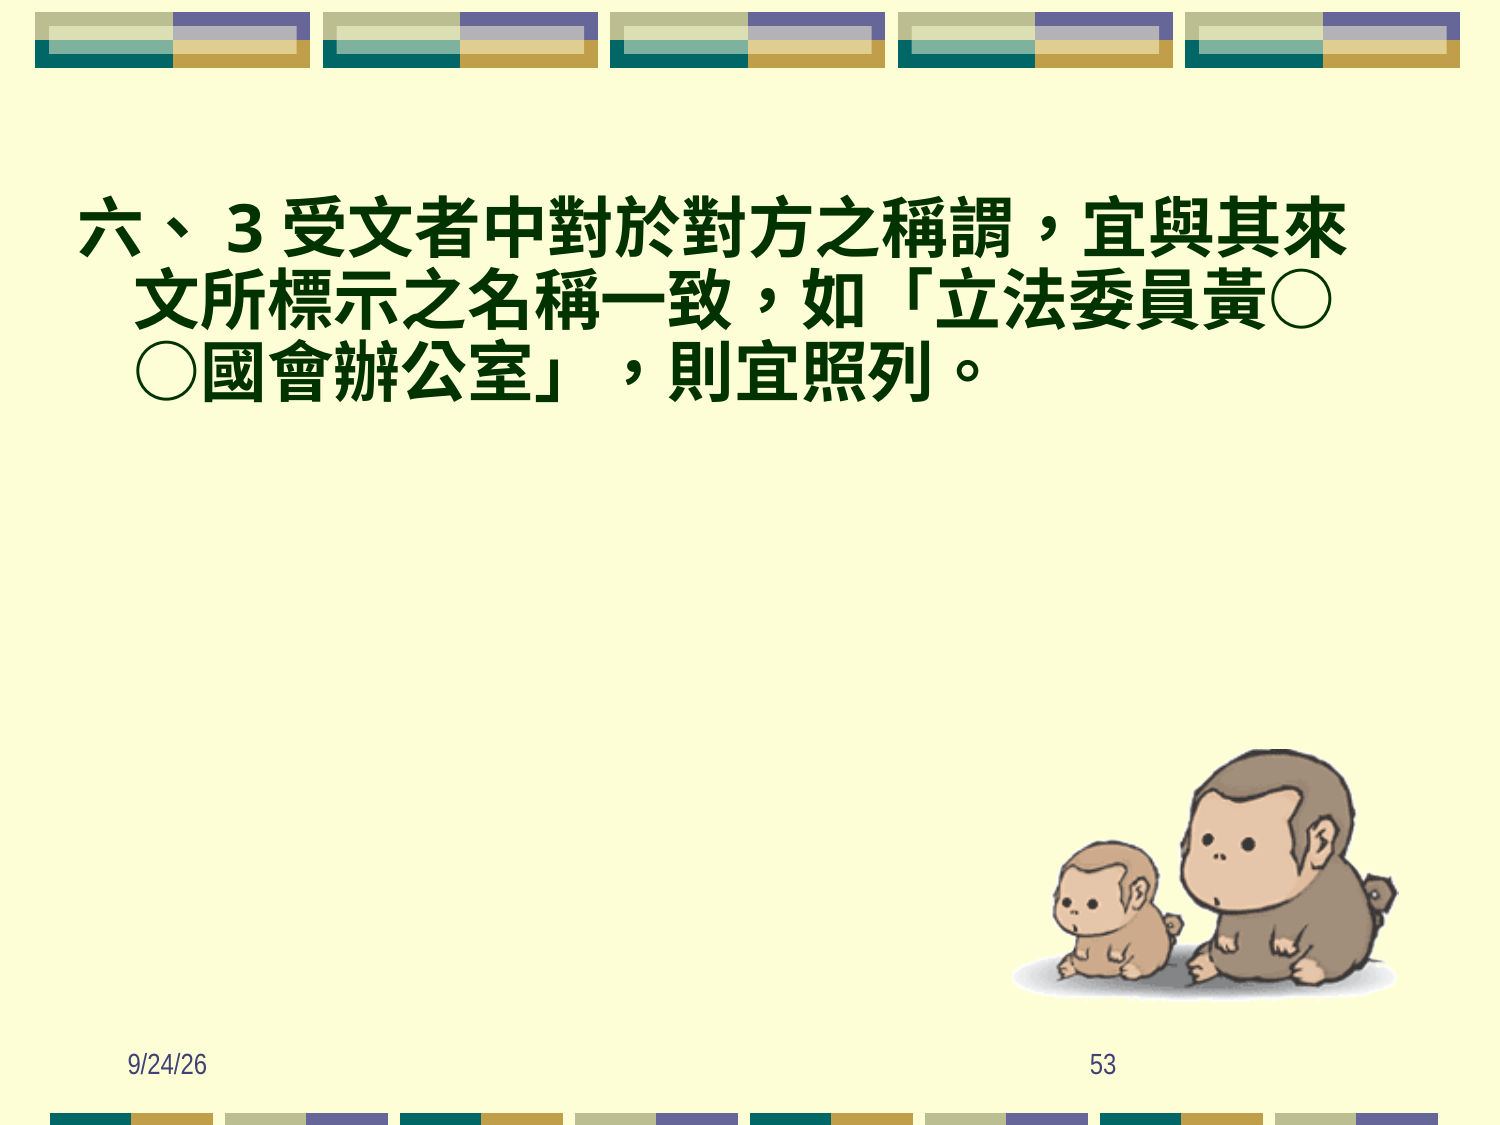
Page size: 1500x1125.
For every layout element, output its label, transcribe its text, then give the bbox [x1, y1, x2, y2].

text_box [1074, 1012, 1388, 1088]
picture [1012, 750, 1399, 1002]
list [50, 99, 1263, 526]
text_box [112, 1012, 426, 1088]
text_box [1012, 50, 1463, 150]
text_box 六、3受文者中對於對方之稱謂，宜與其來文所標示之名稱一致，如「立法委員黃○○國會辦公室」，則宜照列。 [62, 187, 1375, 500]
